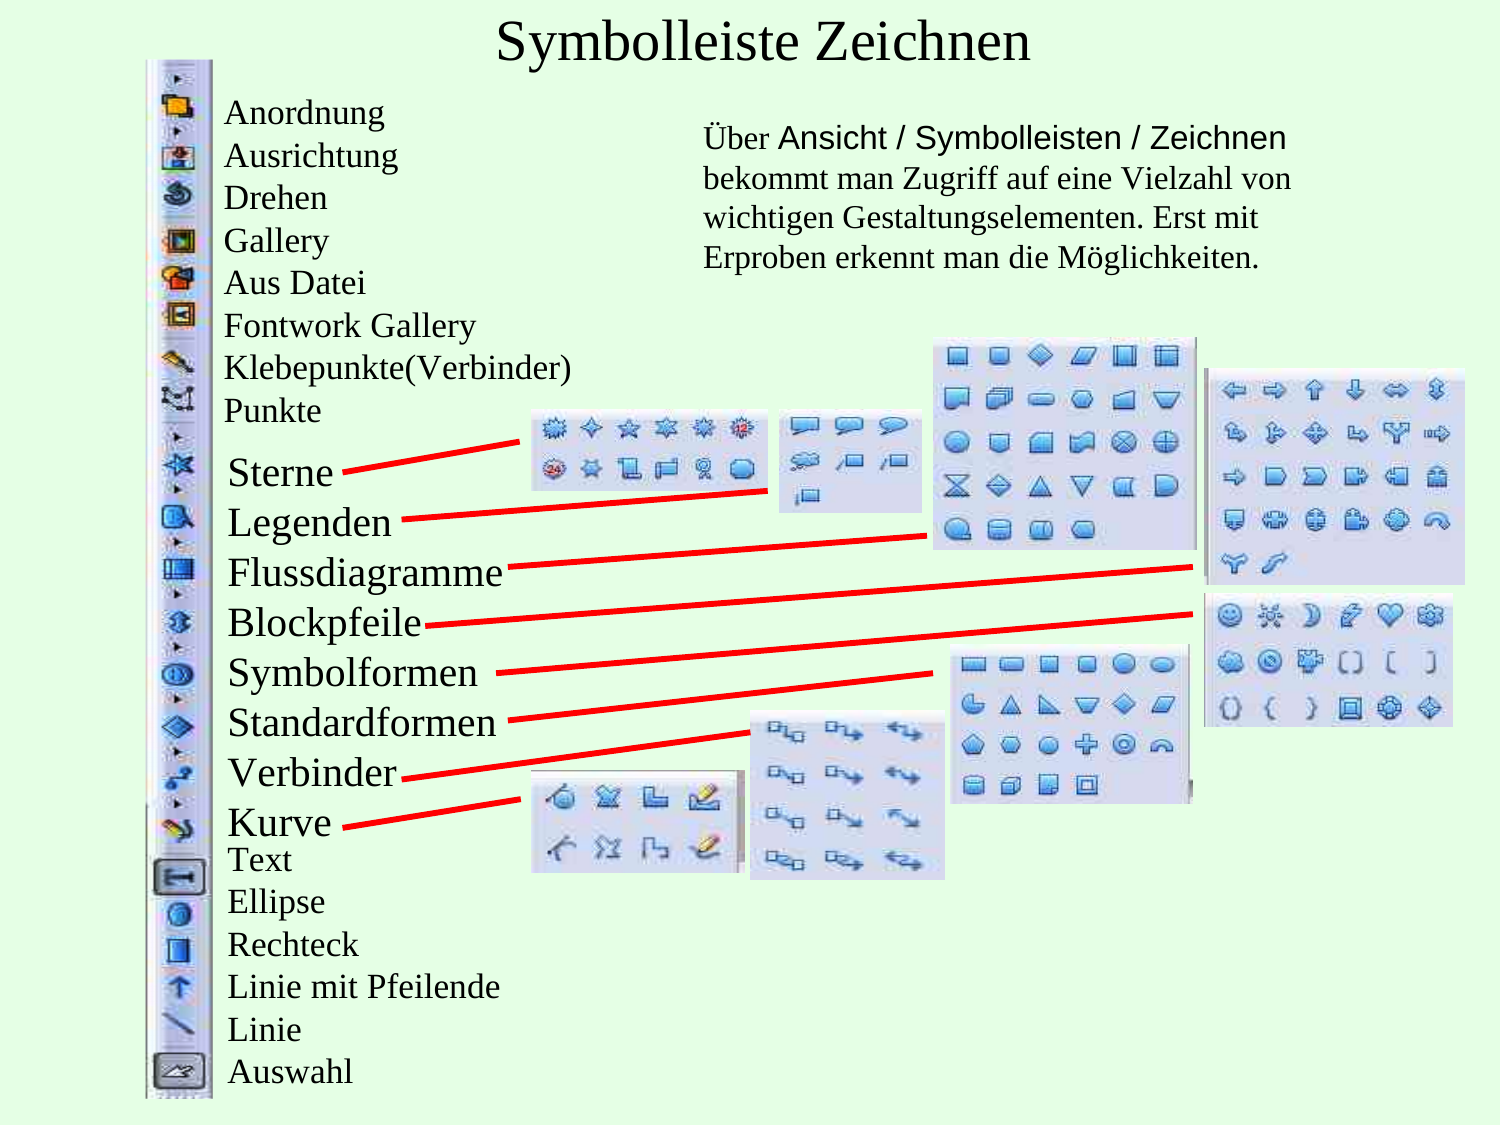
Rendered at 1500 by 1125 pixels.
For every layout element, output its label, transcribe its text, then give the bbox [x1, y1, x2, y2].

picture [591, 409, 768, 491]
picture [1204, 368, 1465, 585]
picture [1204, 593, 1453, 727]
text_box Anordnung Ausrichtung Drehen Gallery Aus Datei Fontwork Gallery Klebepunkte(Verbinder) Punkte [208, 81, 689, 438]
picture [591, 770, 745, 873]
picture [145, 80, 213, 1099]
text_box Über Ansicht / Symbolleisten / Zeichnen bekommt man Zugriff auf eine Vielzahl von wichtigen Gestaltungselementen. Erst mit Erproben erkennt man die Möglichkeiten. [688, 108, 1382, 283]
text_box Text Ellipse Rechteck Linie mit Pfeilende Linie Auswahl [213, 873, 684, 1099]
title Symbolleiste Zeichnen [129, 0, 1398, 80]
picture [779, 409, 922, 514]
text_box Sterne Legenden Flussdiagramme Blockpfeile Symbolformen Standardformen Verbinder Kurve [212, 436, 591, 898]
picture [933, 337, 1197, 551]
picture [750, 710, 945, 880]
picture [950, 644, 1193, 804]
